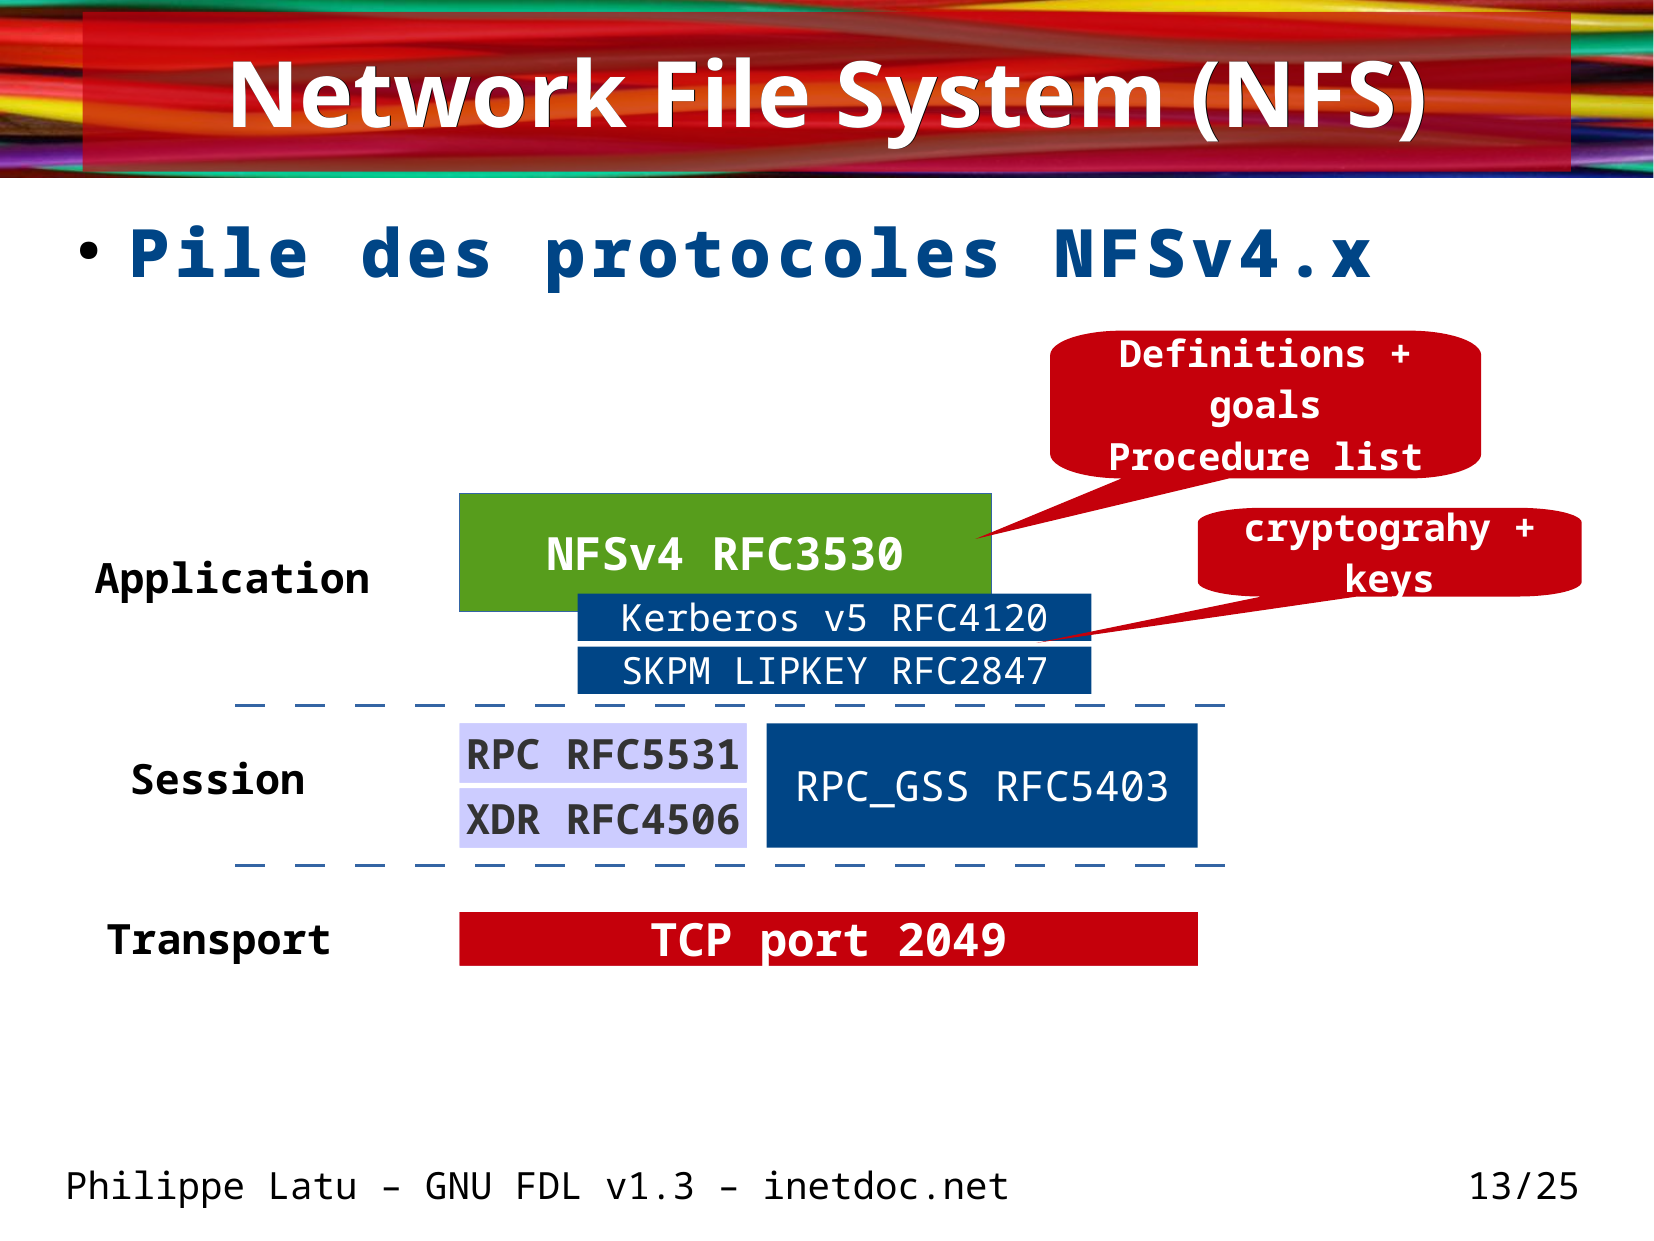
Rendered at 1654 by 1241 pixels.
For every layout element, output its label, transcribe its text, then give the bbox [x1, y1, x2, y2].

text_box cryptograhy + keys [1571, 514, 1582, 590]
title Network File System (NFS) [82, 11, 1571, 172]
list Pile des protocoles NFSv4.x [59, 206, 1571, 1098]
picture [0, 0, 1654, 178]
text_box Philippe Latu – GNU FDL v1.3 – inetdoc.net <numéro>/25 [59, 1133, 1595, 1237]
